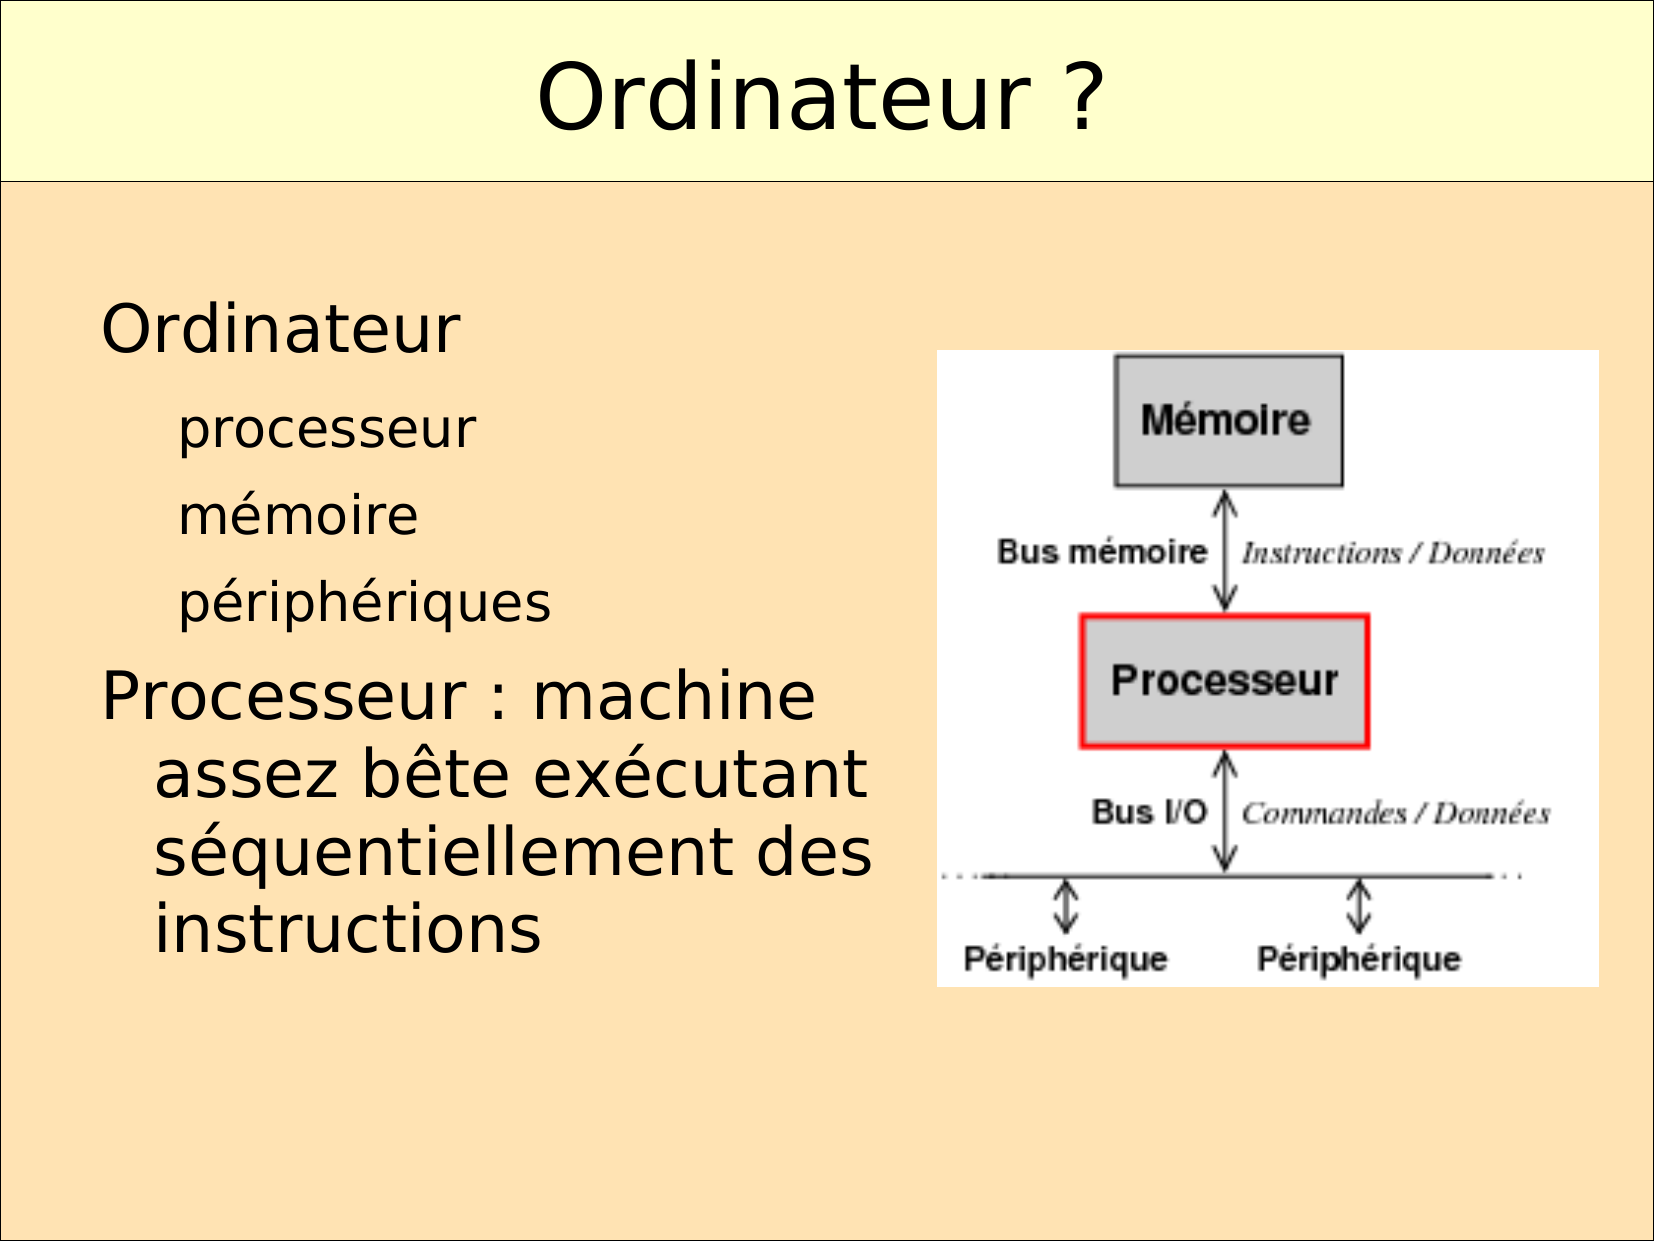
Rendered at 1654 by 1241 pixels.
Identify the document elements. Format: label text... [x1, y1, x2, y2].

picture [937, 350, 1599, 987]
title Ordinateur ? [114, 38, 1531, 158]
list Ordinateur processeur mémoire périphériques Processeur : machine assez bête exécutant séquentiellement des instructions [82, 290, 907, 1009]
